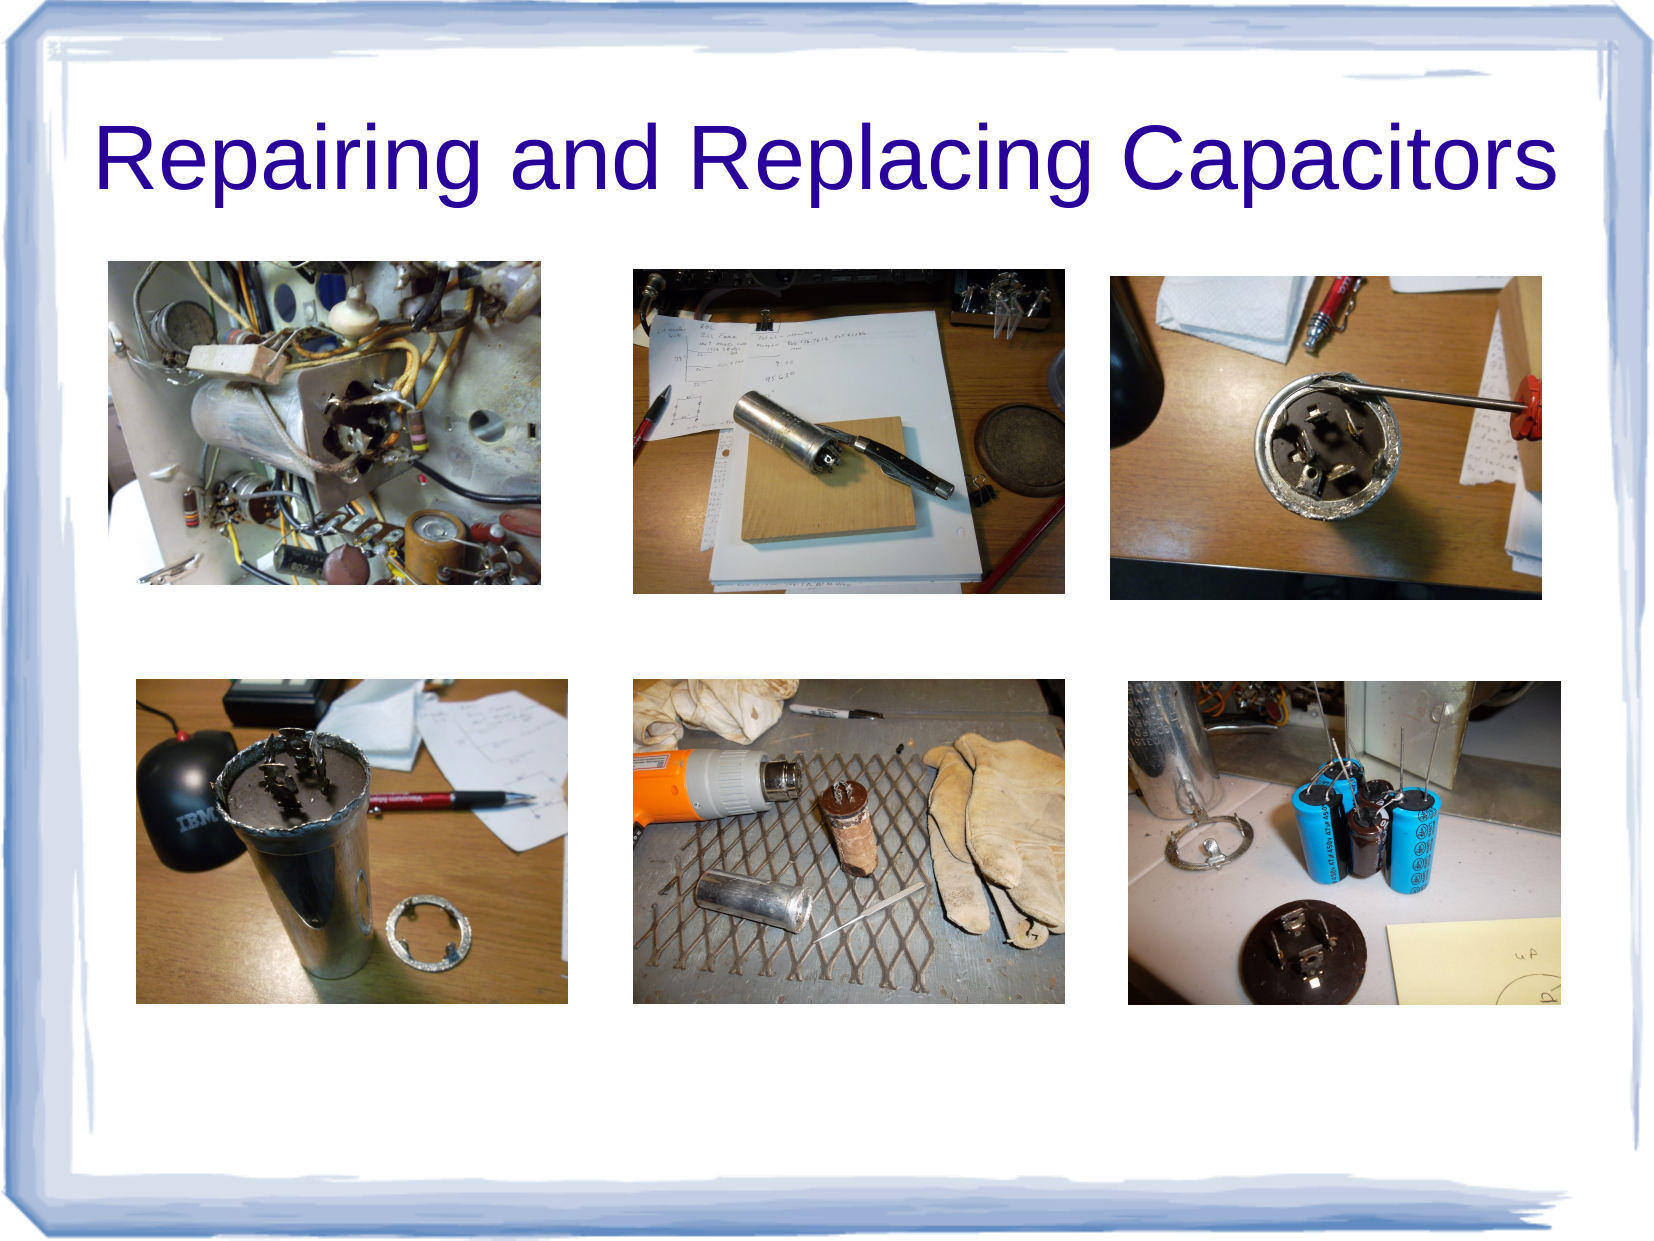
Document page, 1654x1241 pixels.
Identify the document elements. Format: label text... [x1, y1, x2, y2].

picture [633, 270, 1066, 594]
picture [633, 679, 1066, 1004]
picture [1128, 681, 1561, 1006]
picture [136, 679, 568, 1004]
title Repairing and Replacing Capacitors [82, 49, 1571, 257]
picture [1110, 276, 1542, 601]
picture [108, 261, 541, 586]
